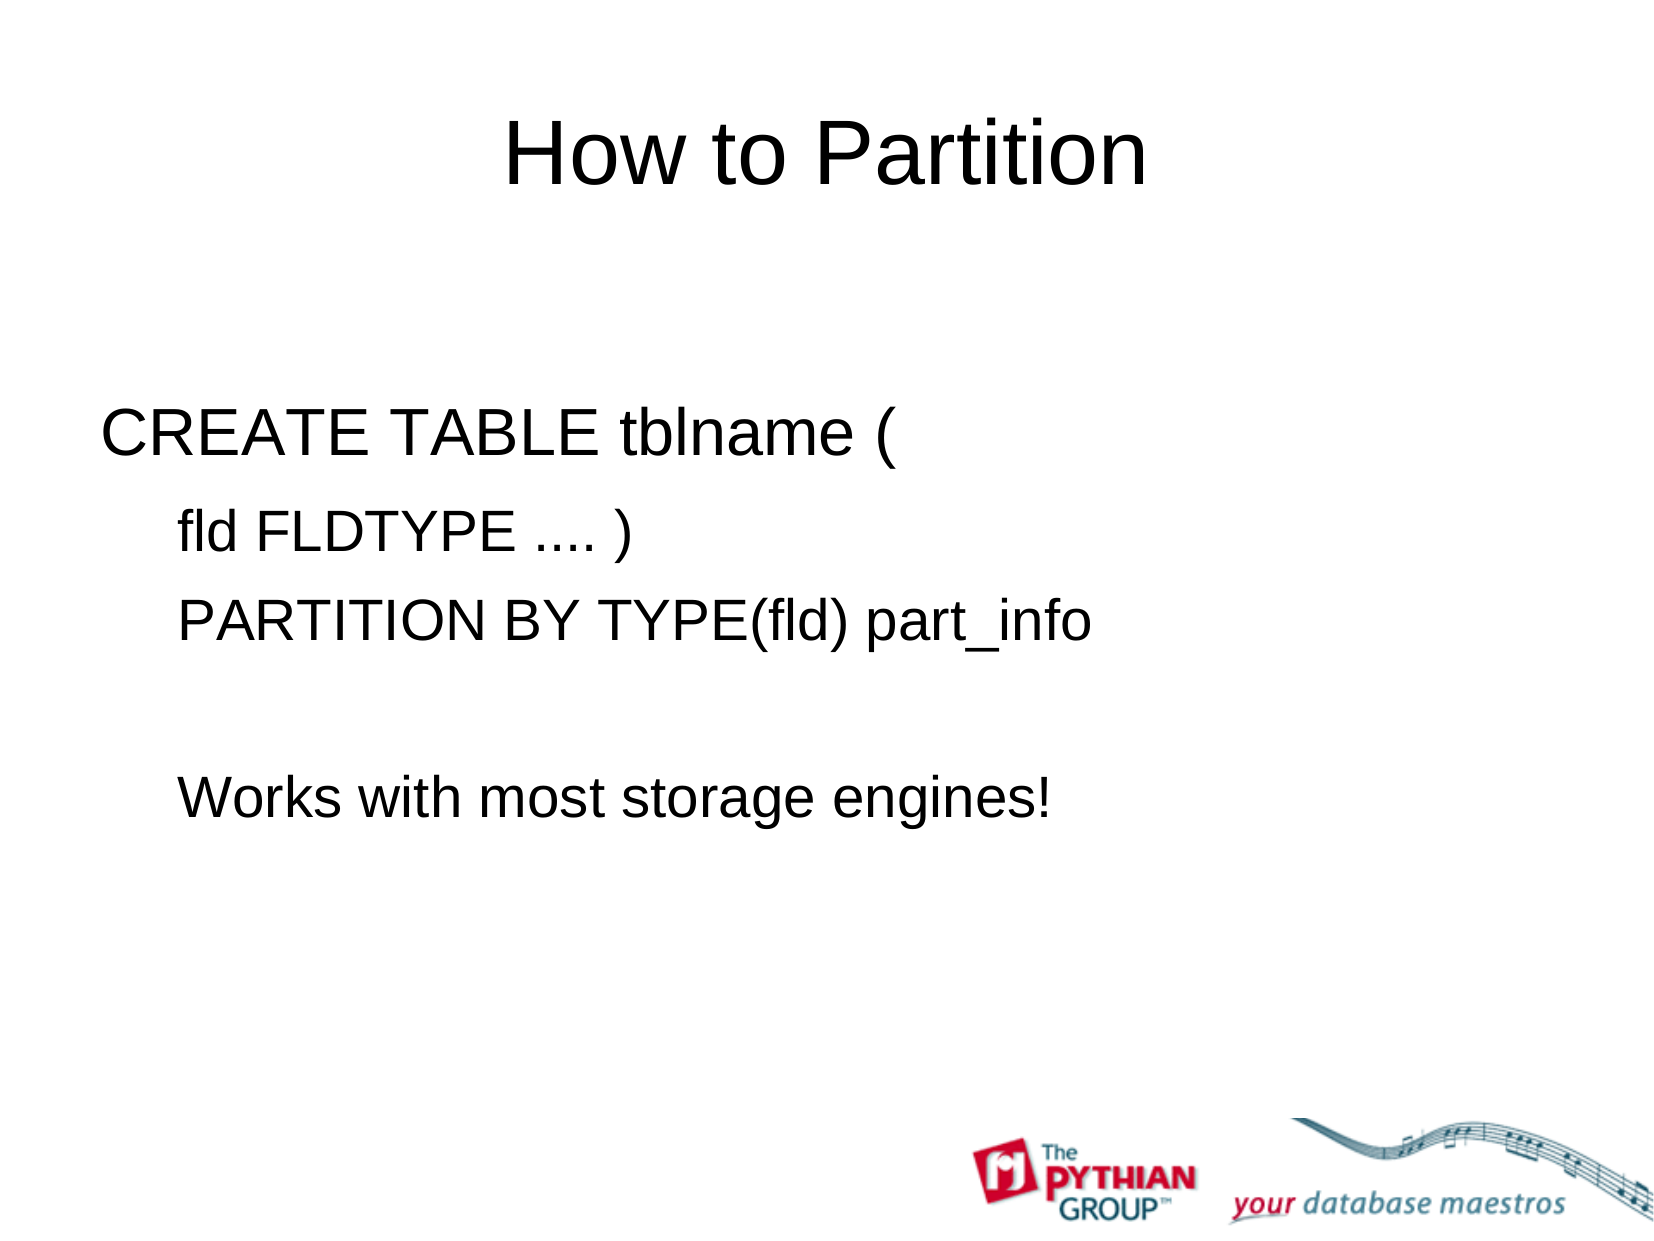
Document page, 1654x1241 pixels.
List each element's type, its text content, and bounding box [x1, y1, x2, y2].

list CREATE TABLE tblname ( fld FLDTYPE .... ) PARTITION BY TYPE(fld) part_info Works with most storage engines! [82, 290, 1579, 1094]
title How to Partition [82, 49, 1571, 257]
picture [955, 1118, 1654, 1241]
